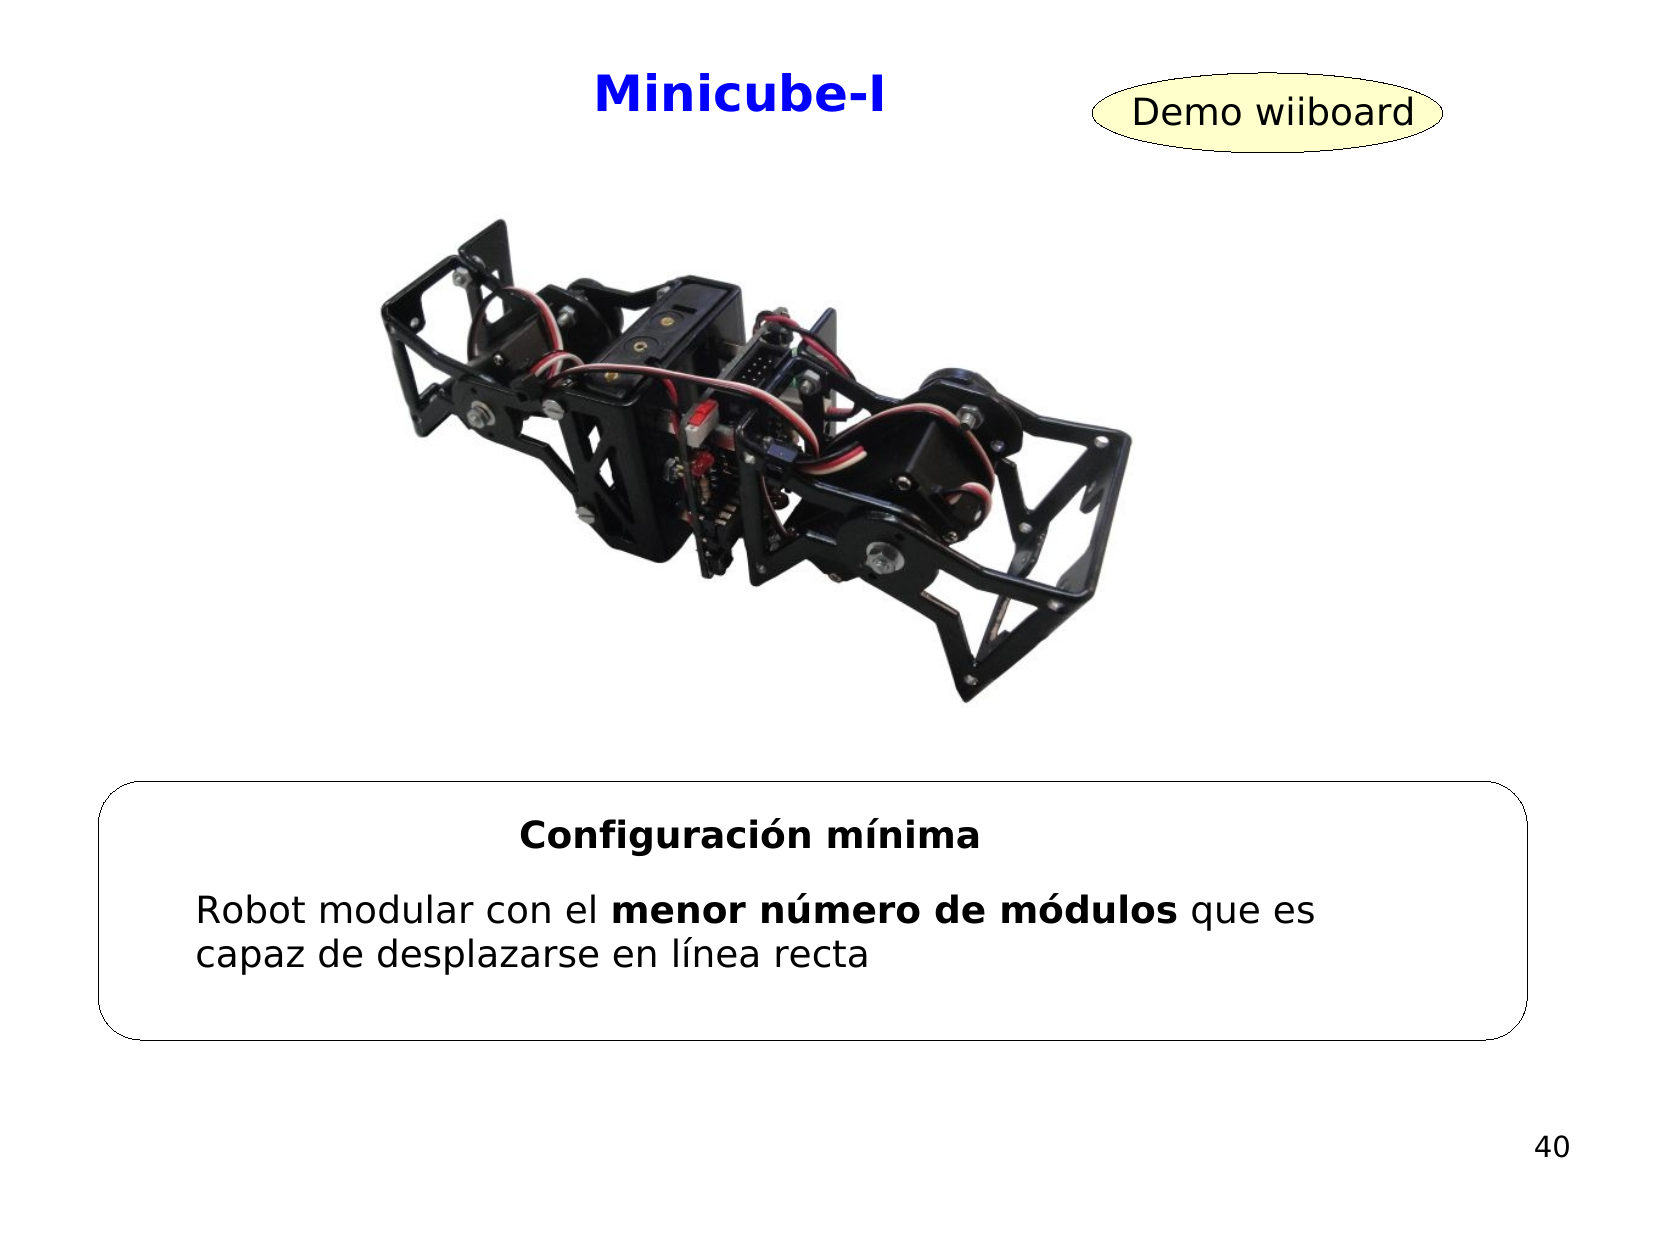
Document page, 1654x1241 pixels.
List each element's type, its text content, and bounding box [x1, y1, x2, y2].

text_box [1431, 98, 1443, 128]
text_box Demo wiiboard [1116, 83, 1431, 142]
text_box Configuración mínima [504, 806, 997, 869]
text_box Robot modular con el menor número de módulos que es capaz de desplazarse en línea recta [180, 881, 1429, 984]
text_box Minicube-I [578, 57, 903, 131]
text_box [1147, 142, 1388, 153]
text_box [1092, 92, 1116, 134]
text_box [1151, 72, 1384, 83]
picture [371, 211, 1140, 708]
